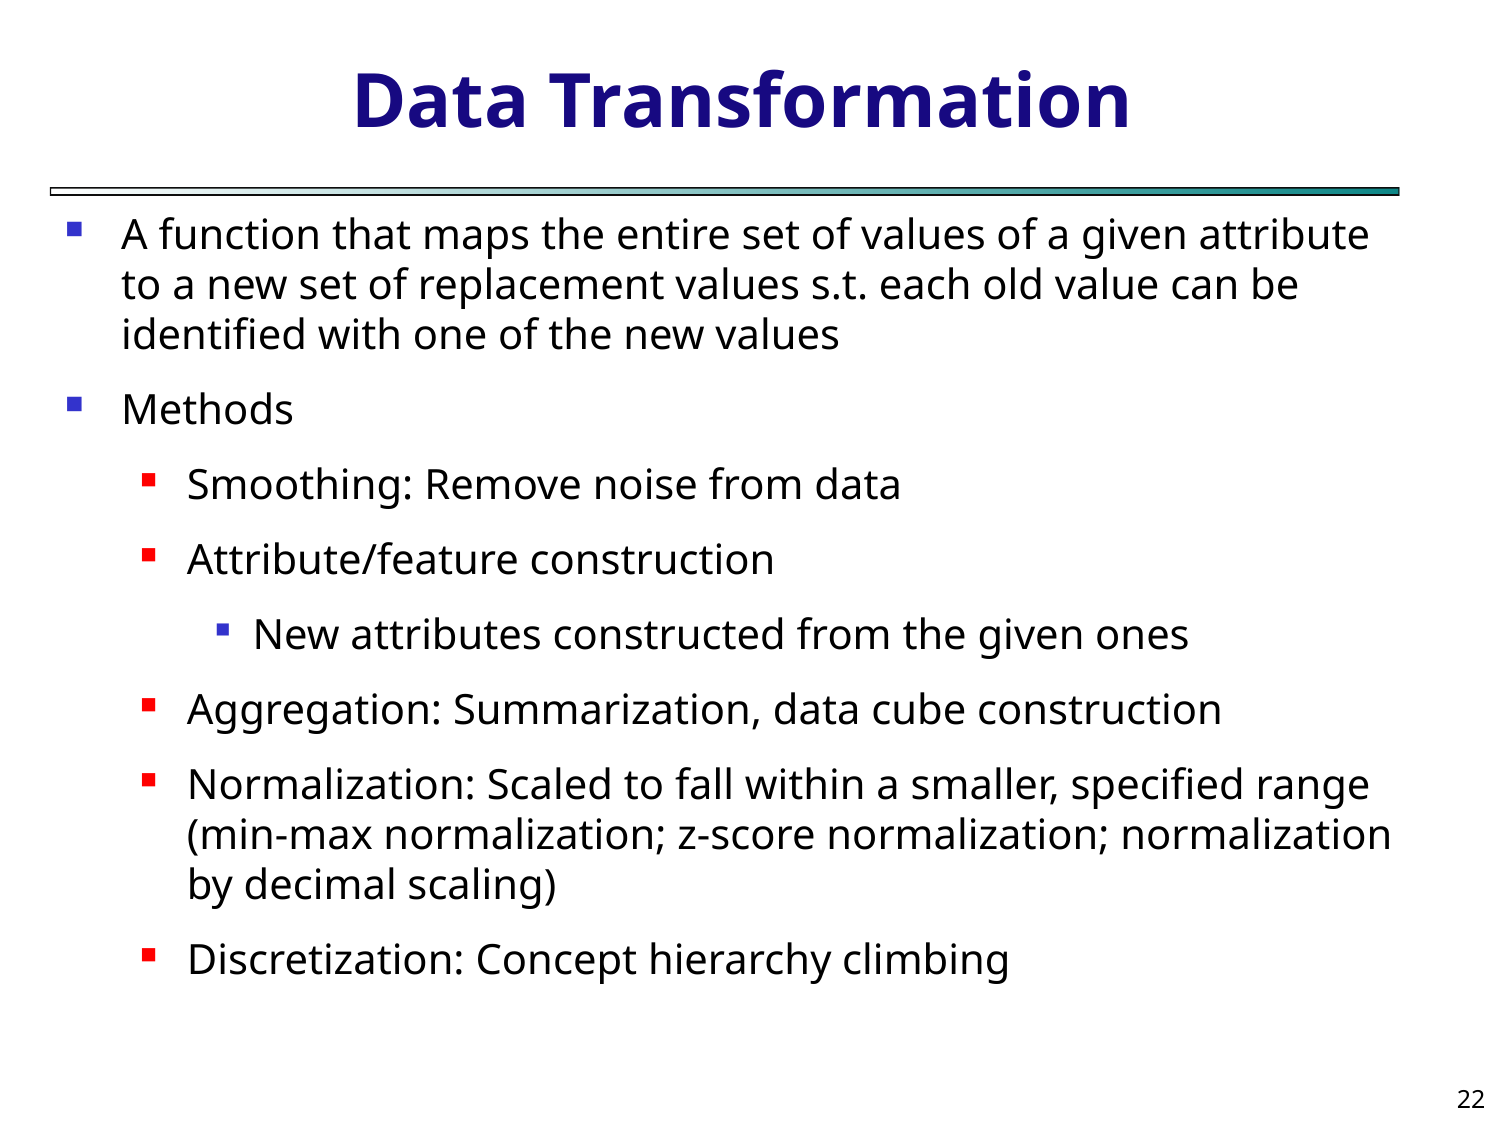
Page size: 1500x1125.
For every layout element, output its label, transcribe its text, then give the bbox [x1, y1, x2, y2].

list A function that maps the entire set of values of a given attribute to a new set of replacement values s.t. each old value can be identified with one of the new values Methods Smoothing: Remove noise from data Attribute/feature construction New attributes constructed from the given ones Aggregation: Summarization, data cube construction Normalization: Scaled to fall within a smaller, specified range (min-max normalization; z-score normalization; normalization by decimal scaling) Discretization: Concept hierarchy climbing [49, 200, 1413, 1076]
title Data Transformation [81, 44, 1403, 150]
text_box <number> [1187, 1062, 1500, 1125]
